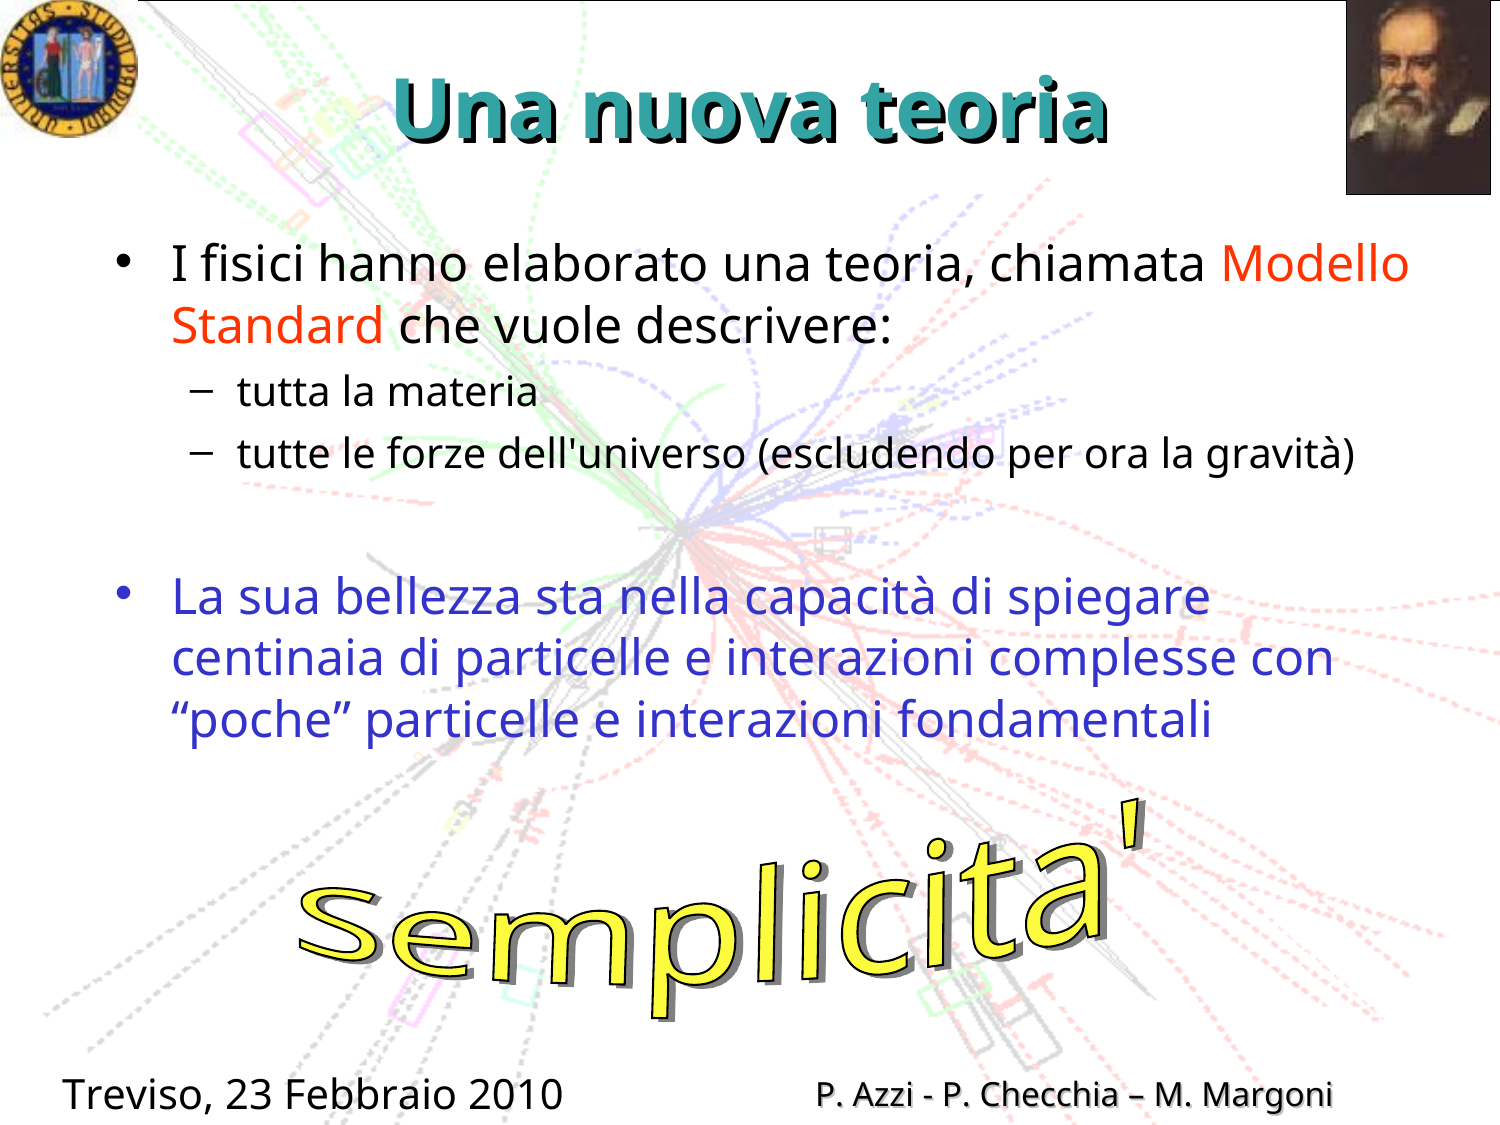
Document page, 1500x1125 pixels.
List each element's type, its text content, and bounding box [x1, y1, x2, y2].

text_box Semplicita' [300, 888, 376, 961]
text_box Semplicita' [802, 891, 819, 980]
text_box Semplicita' [927, 838, 946, 859]
text_box Semplicita' [652, 903, 736, 1019]
text_box Semplicita' [1121, 798, 1138, 848]
text_box Semplicita' [803, 860, 821, 879]
title Una nuova teoria [0, 0, 1500, 213]
text_box Semplicita' [393, 912, 472, 977]
text_box Semplicita' [842, 879, 909, 975]
text_box Semplicita' [928, 872, 944, 967]
text_box Semplicita' [960, 842, 1015, 958]
picture [0, 213, 1500, 1125]
list I fisici hanno elaborato una teoria, chiamata Modello Standard che vuole descrivere: tutta la materia tutte le forze dell'universo (escludendo per ora la gravità) La sua bellezza sta nella capacità di spiegare centinaia di particelle e interazioni complesse con “poche” particelle e interazioni fondamentali [99, 224, 1450, 775]
text_box Semplicita' [1026, 843, 1099, 947]
text_box Semplicita' [493, 910, 627, 985]
text_box Semplicita' [758, 862, 776, 982]
